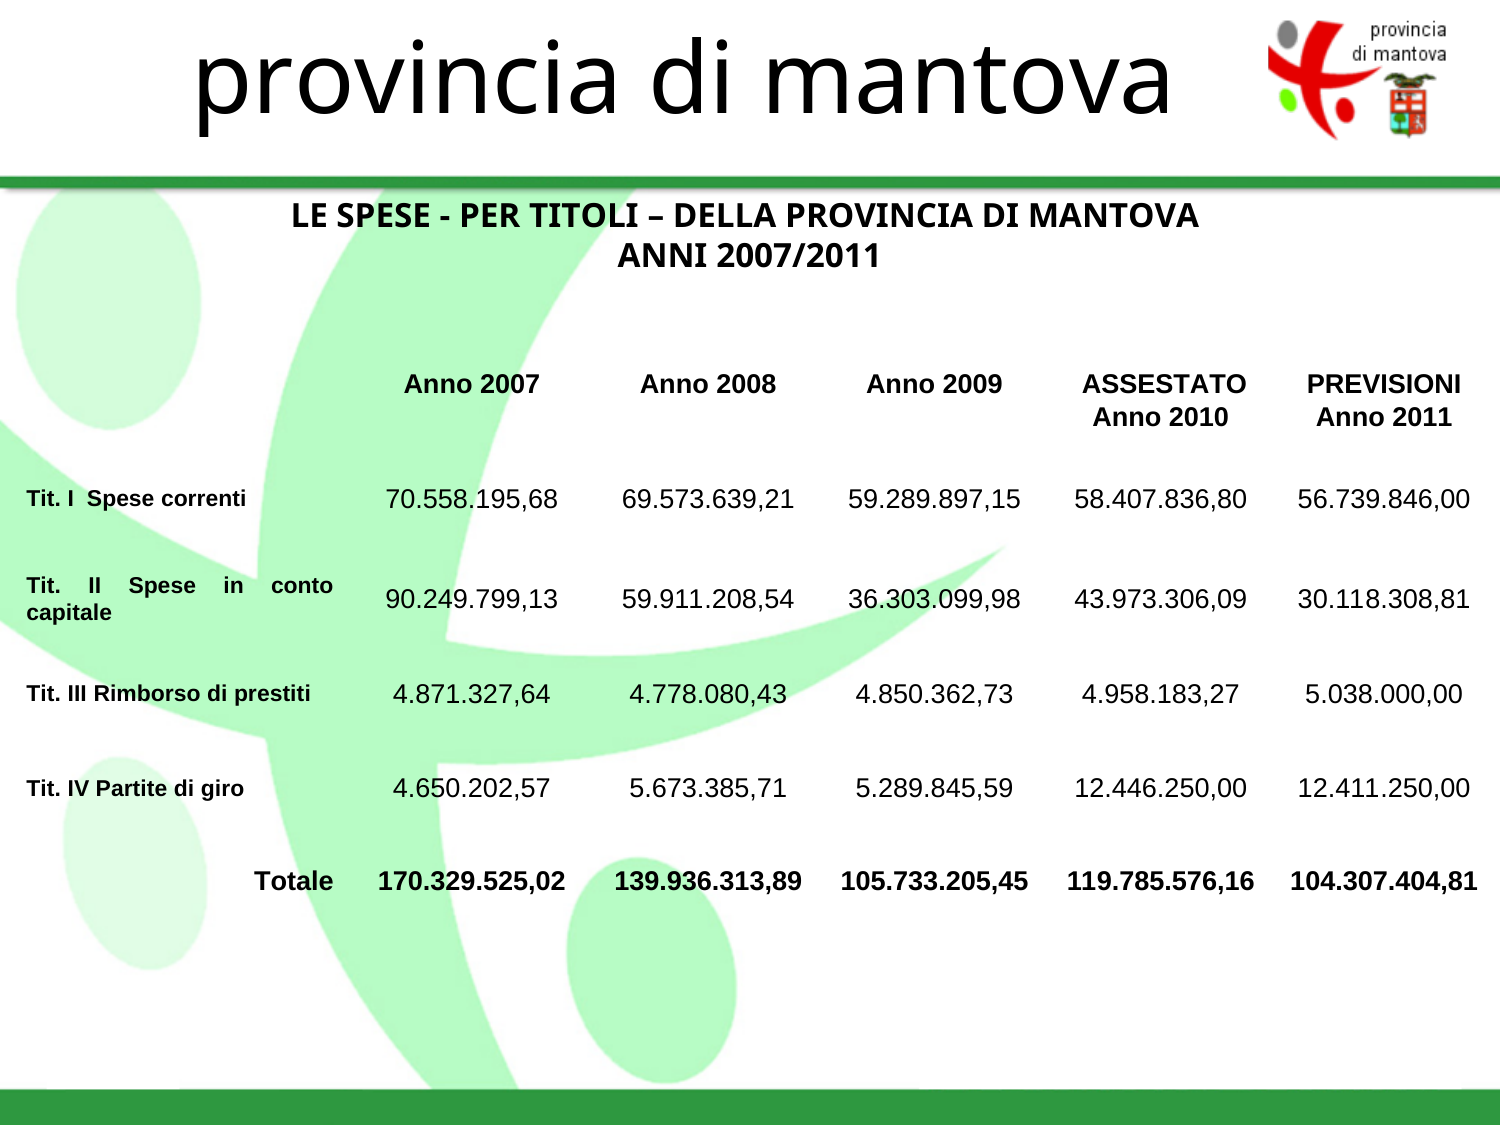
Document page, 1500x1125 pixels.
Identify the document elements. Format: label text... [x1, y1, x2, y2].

table_header PREVISIONI Anno 2011 [1274, 326, 1494, 444]
table_cell 105.733.205,45 [821, 834, 1047, 924]
table_cell 90.249.799,13 [348, 551, 595, 645]
table_cell 4.778.080,43 [595, 645, 821, 740]
table_cell 4.958.183,27 [1047, 645, 1274, 740]
table_cell Tit. II Spese in conto capitale [12, 551, 348, 645]
table_header [12, 326, 348, 444]
table_cell 4.871.327,64 [348, 645, 595, 740]
table_header ASSESTATO Anno 2010 [1047, 326, 1274, 444]
table_cell 59.289.897,15 [821, 444, 1047, 551]
table_cell Tit. III Rimborso di prestiti [12, 645, 348, 740]
table_cell 119.785.576,16 [1047, 834, 1274, 924]
table_cell 5.673.385,71 [595, 740, 821, 834]
table_cell 12.411.250,00 [1274, 740, 1494, 834]
text_box provincia di mantova [176, 5, 1205, 142]
text_box LE SPESE - PER TITOLI – DELLA PROVINCIA DI MANTOVA ANNI 2007/2011 [112, 174, 1388, 294]
table_cell 70.558.195,68 [348, 444, 595, 551]
picture [0, 174, 1500, 1125]
table_cell Tit. I Spese correnti [12, 444, 348, 551]
table_cell 12.446.250,00 [1047, 740, 1274, 834]
table_cell 59.911.208,54 [595, 551, 821, 645]
table_cell 4.850.362,73 [821, 645, 1047, 740]
picture [1267, 15, 1452, 142]
table_cell 104.307.404,81 [1274, 834, 1494, 924]
table_cell 4.650.202,57 [348, 740, 595, 834]
table_cell 56.739.846,00 [1274, 444, 1494, 551]
table_cell Tit. IV Partite di giro [12, 740, 348, 834]
table_cell 139.936.313,89 [595, 834, 821, 924]
table_cell 58.407.836,80 [1047, 444, 1274, 551]
table_cell 5.289.845,59 [821, 740, 1047, 834]
table_header Anno 2008 [595, 326, 821, 444]
table_cell Totale [12, 834, 348, 924]
table_cell 30.118.308,81 [1274, 551, 1494, 645]
table_cell 170.329.525,02 [348, 834, 595, 924]
table_cell 5.038.000,00 [1274, 645, 1494, 740]
table_cell 43.973.306,09 [1047, 551, 1274, 645]
table_header Anno 2007 [348, 326, 595, 444]
table_header Anno 2009 [821, 326, 1047, 444]
table_cell 36.303.099,98 [821, 551, 1047, 645]
table_cell 69.573.639,21 [595, 444, 821, 551]
